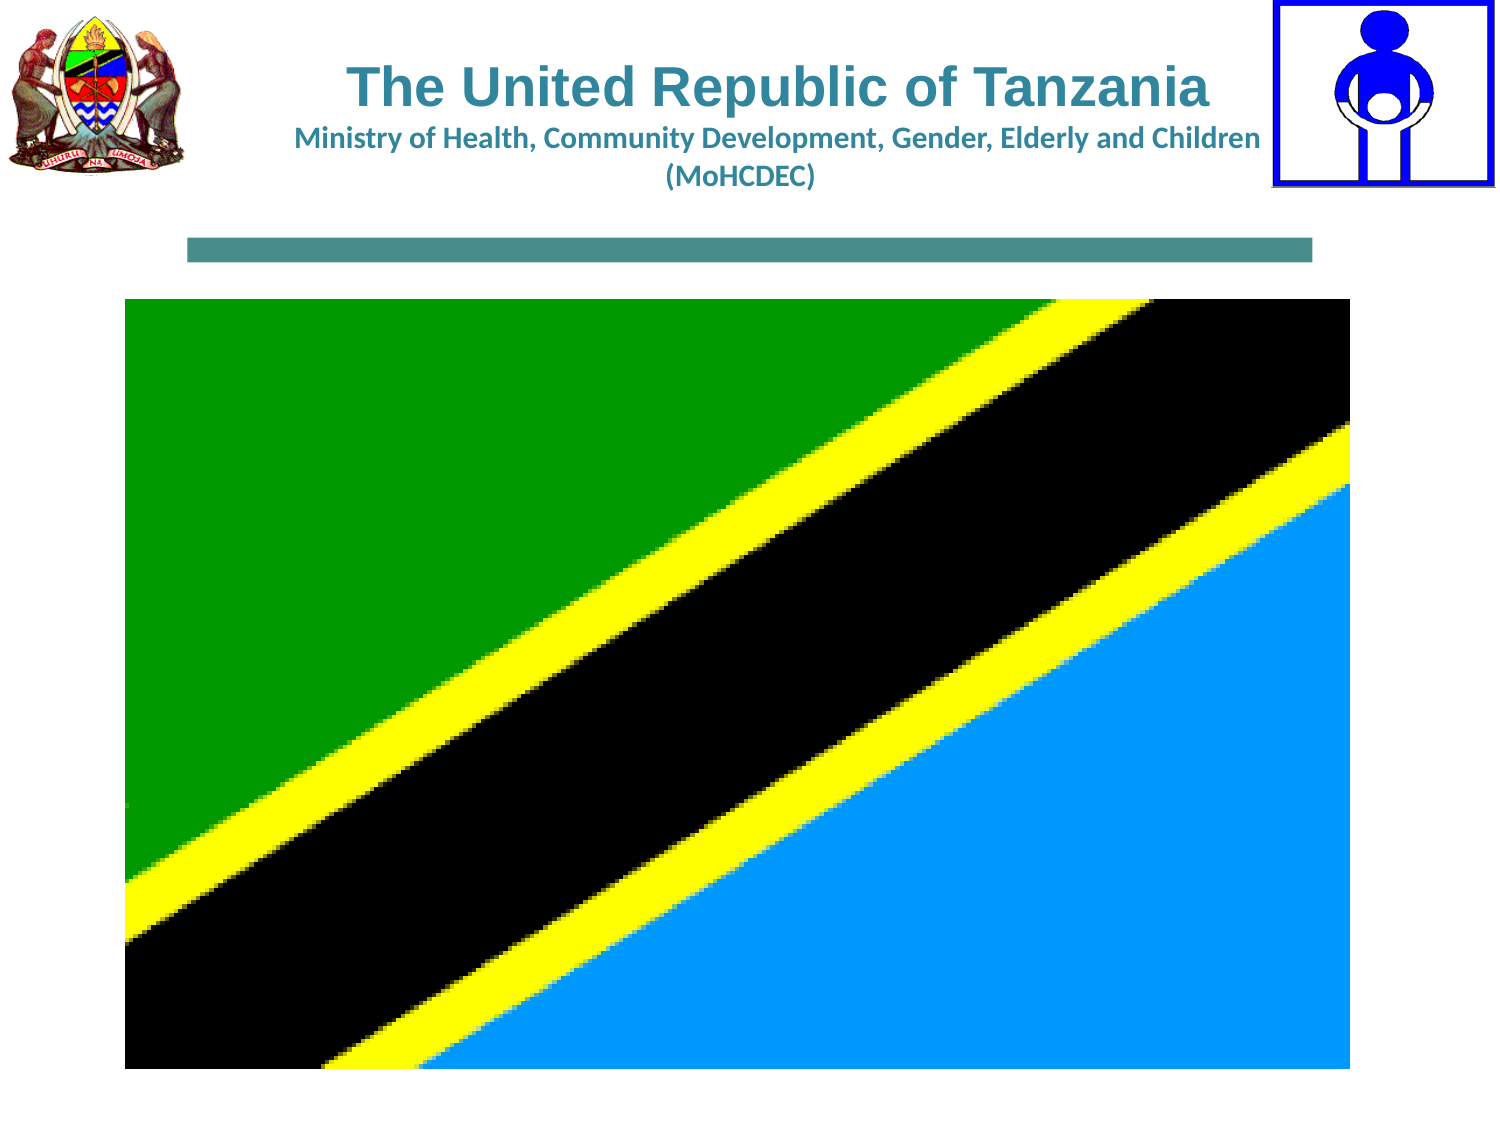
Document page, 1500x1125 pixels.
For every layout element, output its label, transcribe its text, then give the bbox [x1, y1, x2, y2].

picture [1271, 0, 1496, 188]
picture [5, 12, 187, 176]
text_box The United Republic of Tanzania Ministry of Health, Community Development, Gender, Elderly and Children (MoHCDEC) [187, 44, 1294, 198]
picture [125, 299, 1350, 1069]
text_box [187, 237, 1313, 263]
